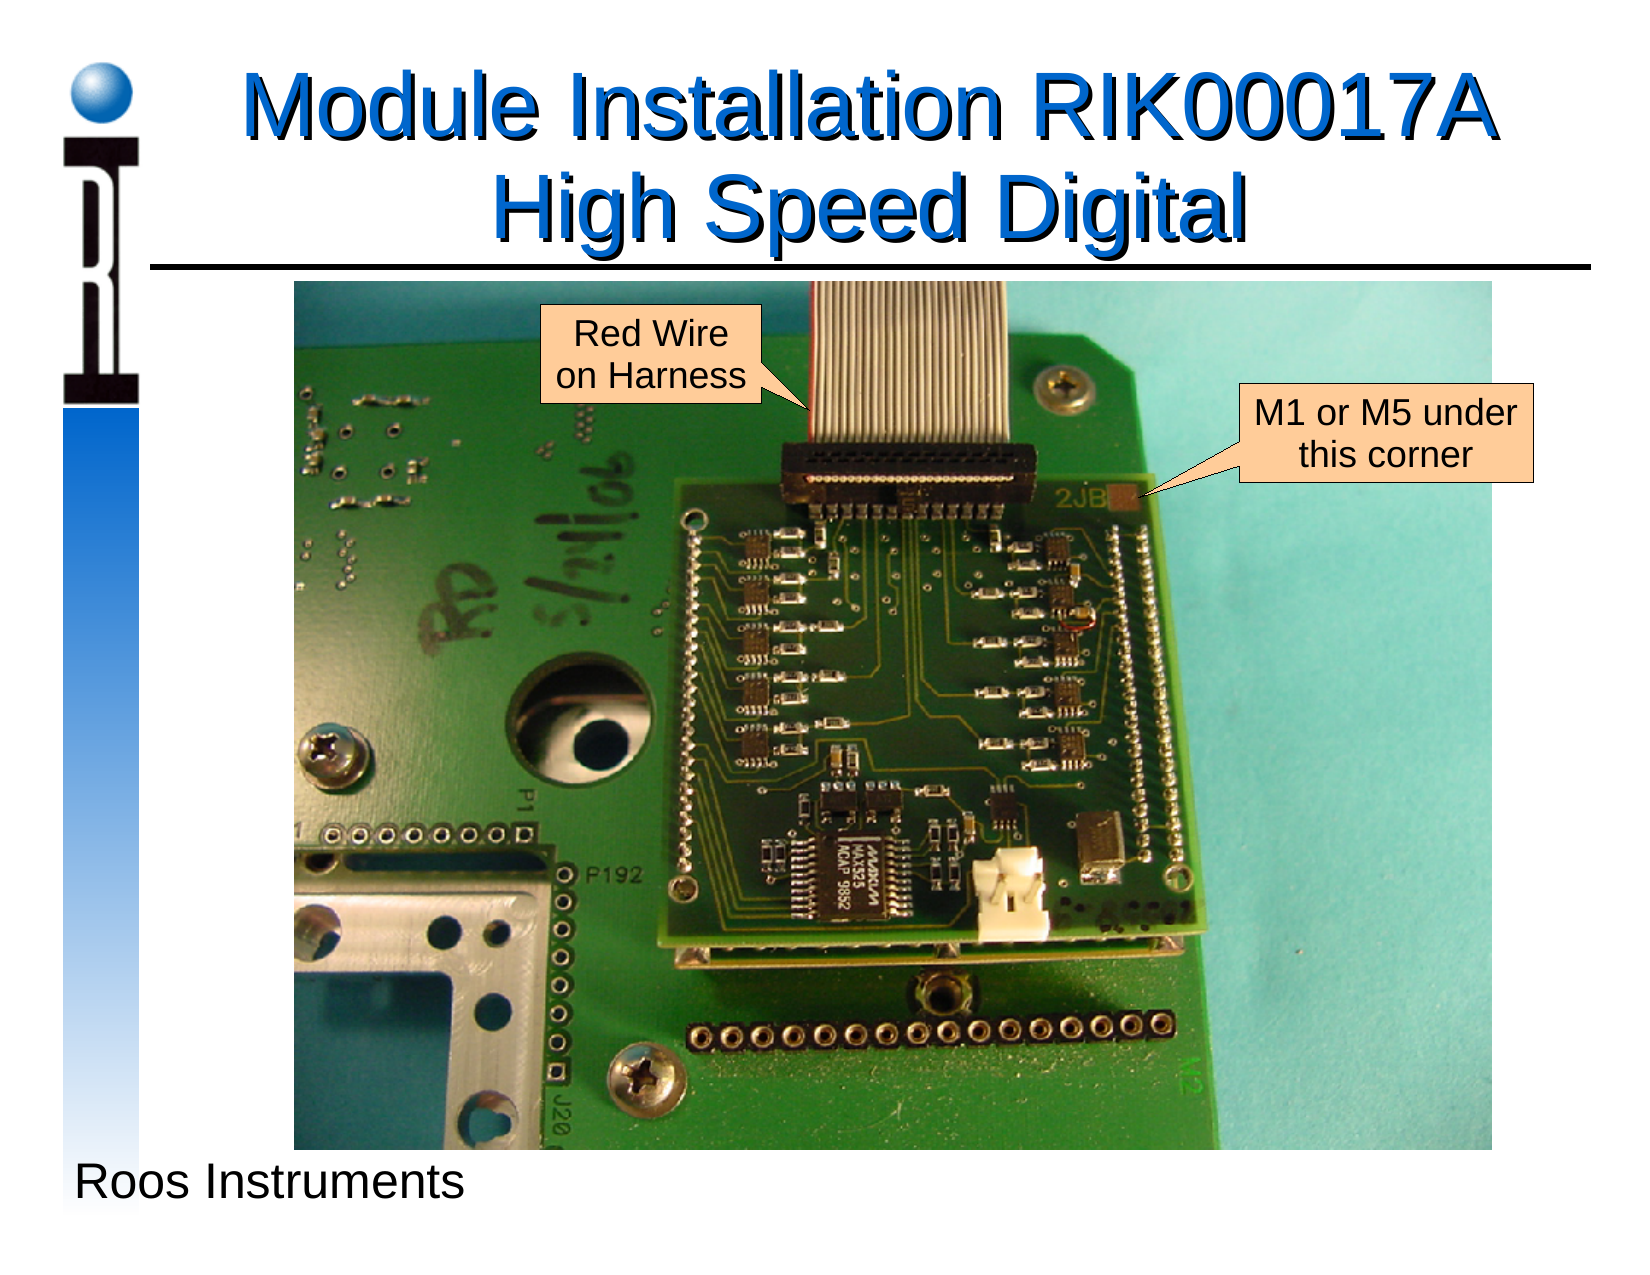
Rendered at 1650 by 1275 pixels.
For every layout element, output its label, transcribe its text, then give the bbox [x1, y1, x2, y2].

title Module Installation RIK00017A High Speed Digital [147, 53, 1591, 259]
picture [294, 281, 1492, 1150]
text_box M1 or M5 under this corner [1138, 383, 1534, 498]
text_box Red Wire on Harness [540, 304, 810, 411]
picture [59, 59, 144, 411]
